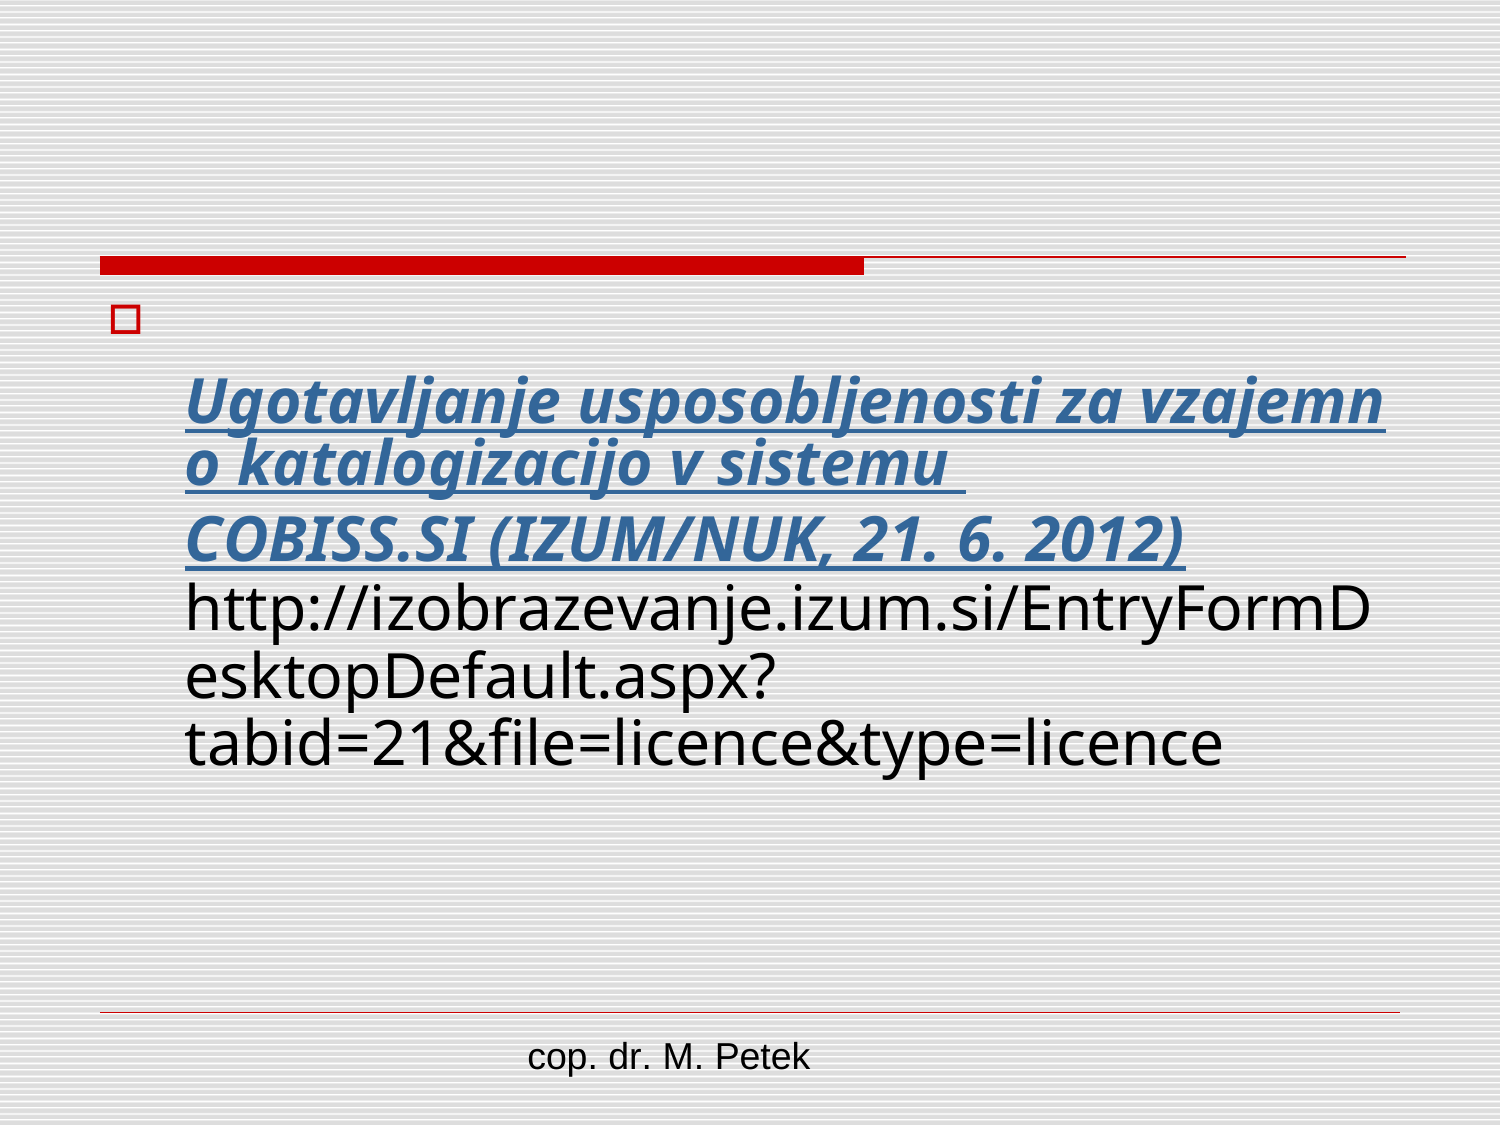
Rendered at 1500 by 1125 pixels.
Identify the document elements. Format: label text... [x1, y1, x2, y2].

picture [0, 0, 1500, 1125]
title [94, 49, 1407, 256]
list Ugotavljanje usposobljenosti za vzajemno katalogizacijo v sistemu COBISS.SI (IZUM/NUK, 21. 6. 2012) http://izobrazevanje.izum.si/EntryFormDesktopDefault.aspx?tabid=21&file=licence&type=licence [92, 287, 1406, 988]
